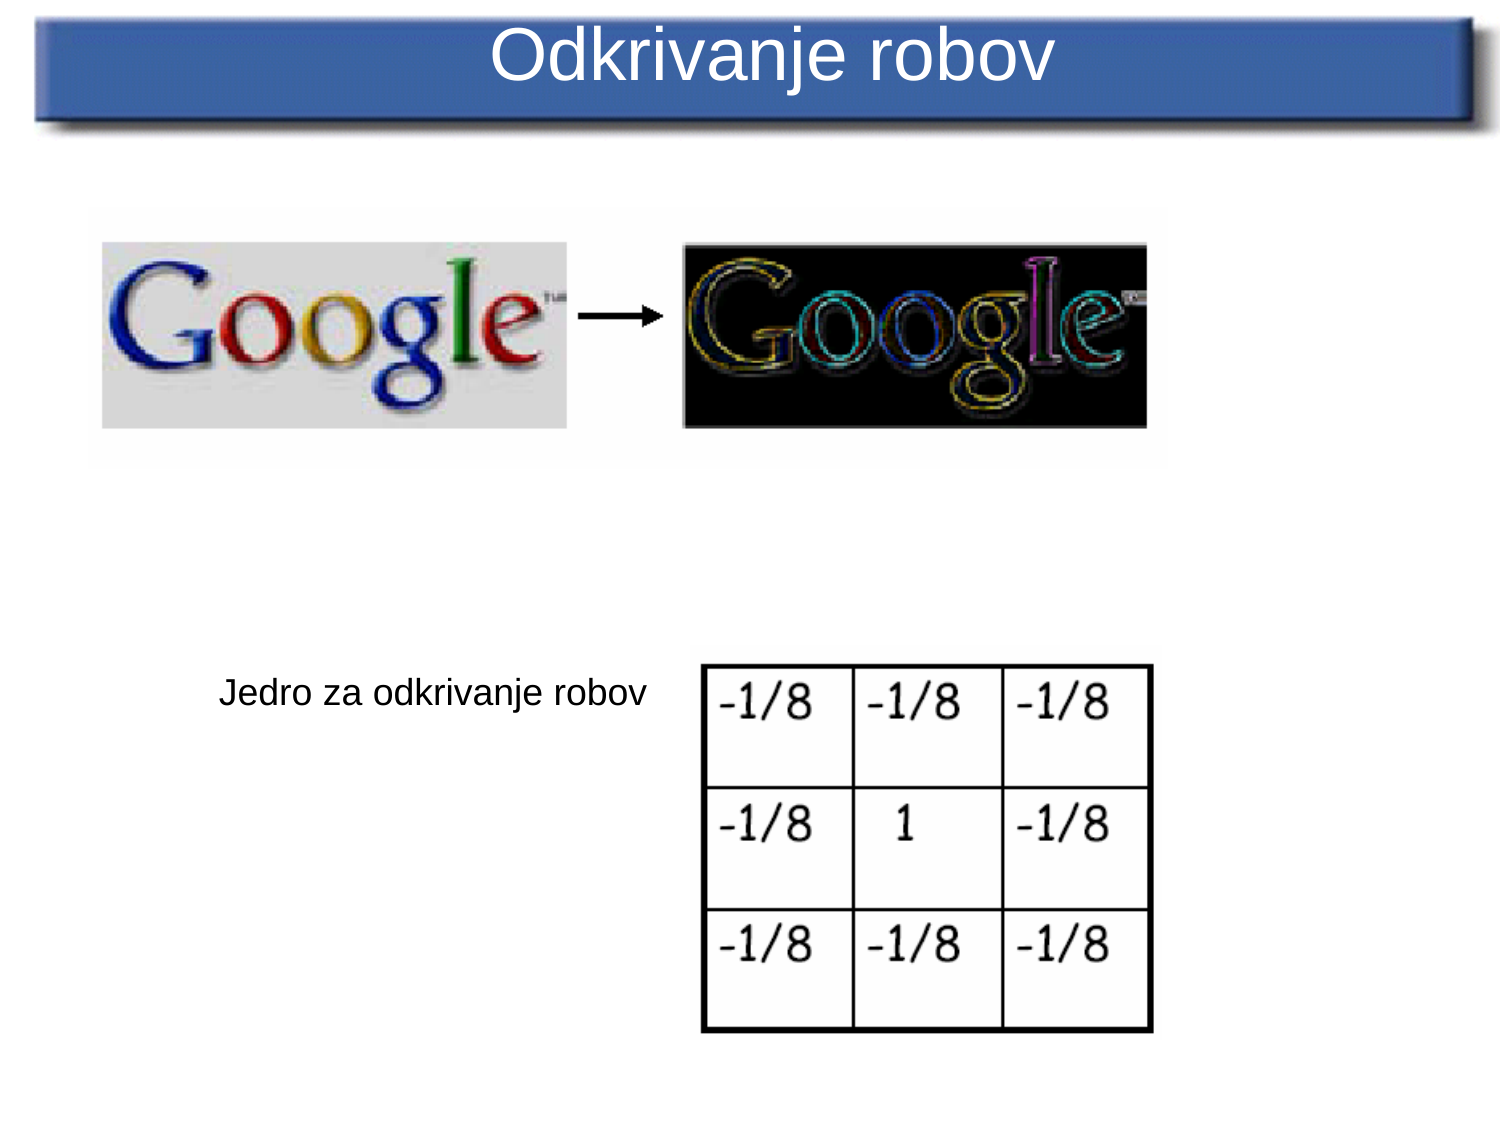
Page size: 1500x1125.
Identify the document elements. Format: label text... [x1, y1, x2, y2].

text_box Jedro za odkrivanje robov [204, 660, 663, 721]
text_box Odkrivanje robov [474, 0, 1072, 104]
picture [33, 14, 1500, 141]
picture [690, 645, 1162, 1040]
picture [88, 207, 1168, 470]
